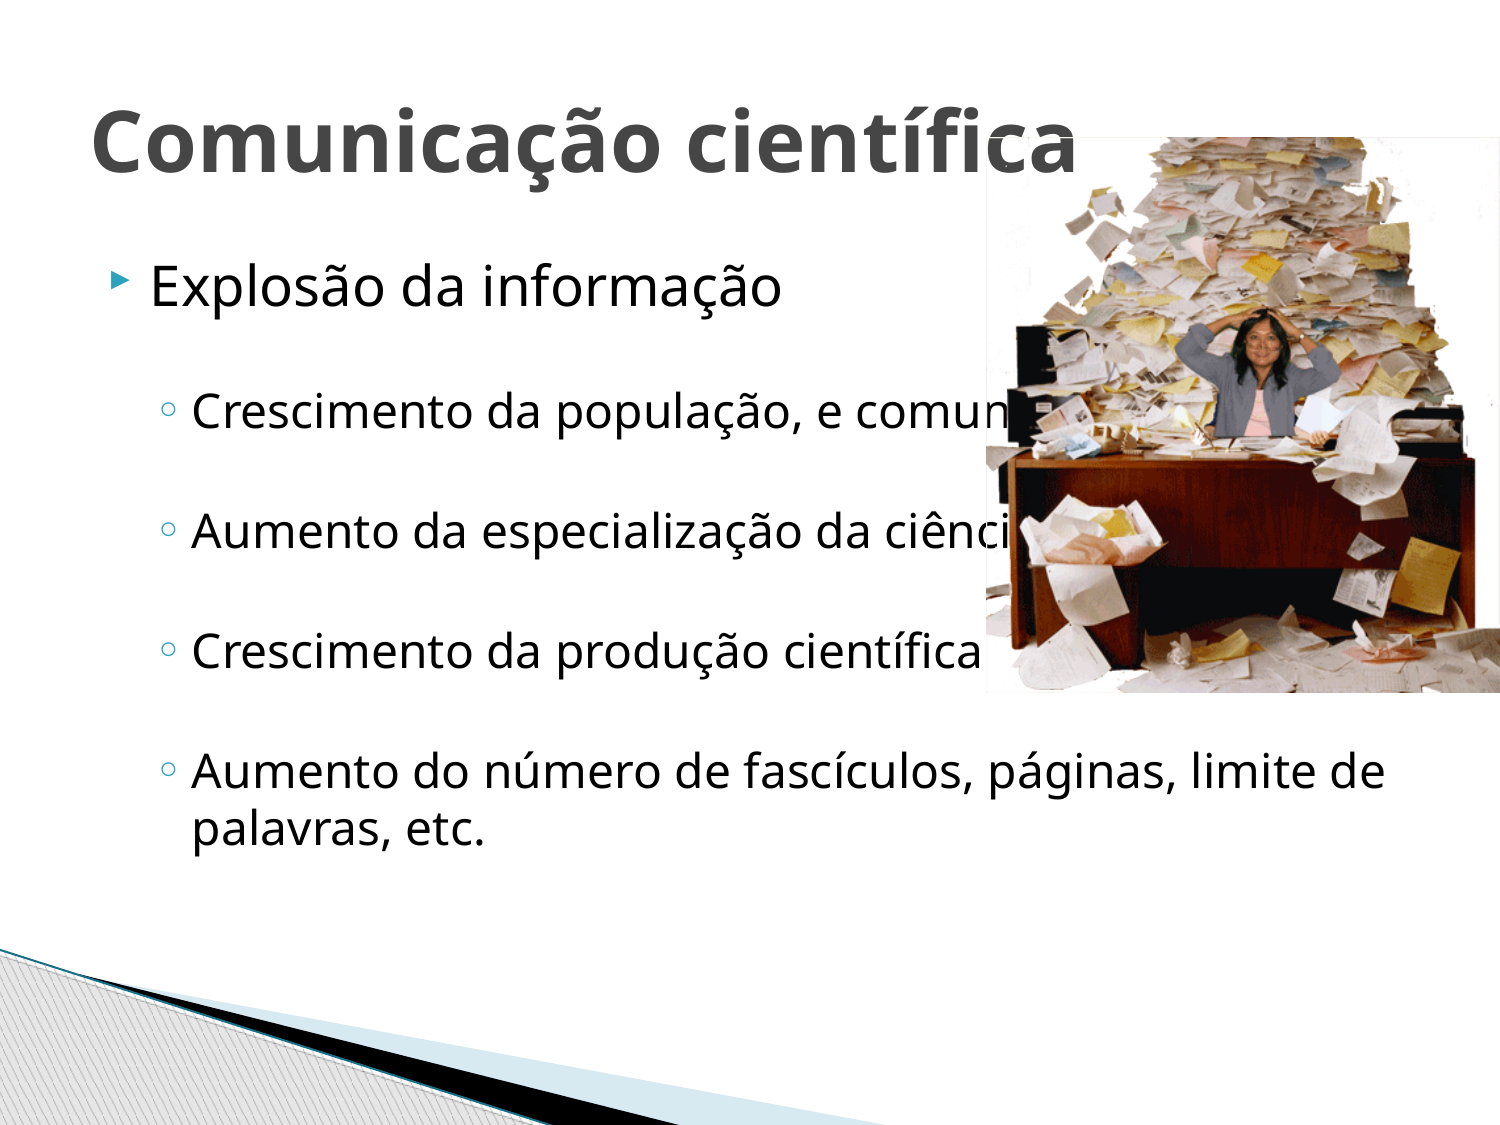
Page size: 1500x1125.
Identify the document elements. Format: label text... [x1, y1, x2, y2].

picture [986, 137, 1500, 693]
list Explosão da informação Crescimento da população, e comunidade científica Aumento da especialização da ciência Crescimento da produção científica Aumento do número de fascículos, páginas, limite de palavras, etc. [75, 242, 1425, 986]
title Comunicação científica [75, 45, 1425, 233]
